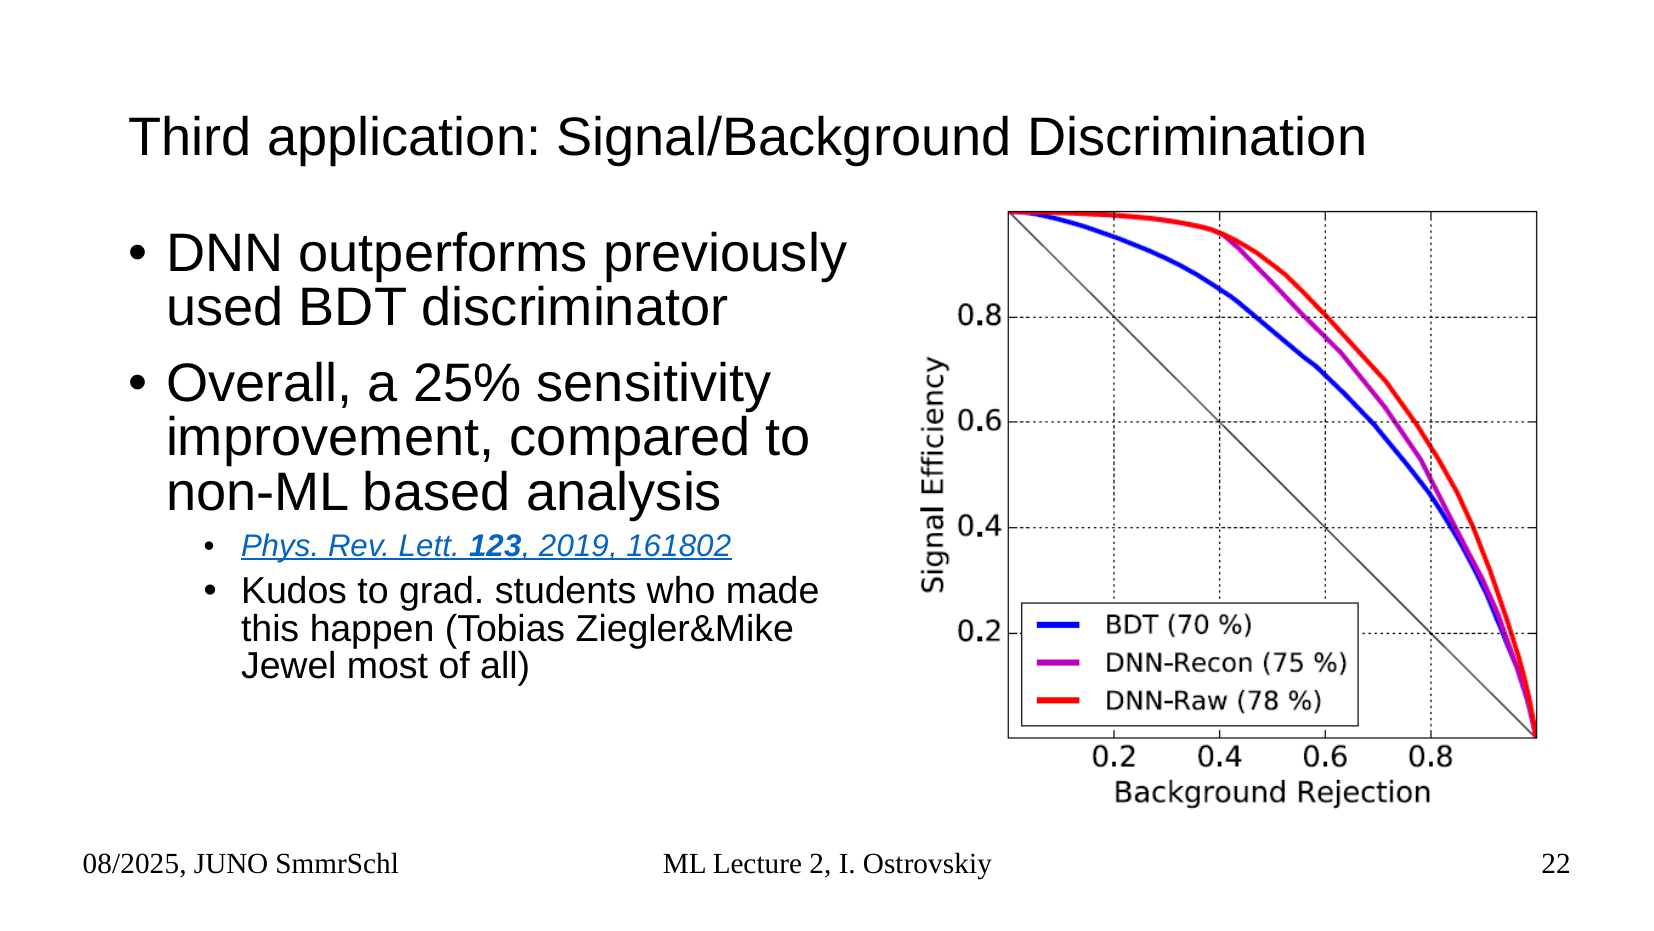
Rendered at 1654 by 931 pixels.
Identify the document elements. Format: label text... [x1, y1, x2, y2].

title Third application: Signal/Background Discrimination [113, 49, 1540, 230]
picture [907, 205, 1557, 824]
list DNN outperforms previously used BDT discriminator Overall, a 25% sensitivity improvement, compared to non-ML based analysis Phys. Rev. Lett. 123, 2019, 161802 Kudos to grad. students who made this happen (Tobias Ziegler&Mike Jewel most of all) [113, 220, 891, 799]
